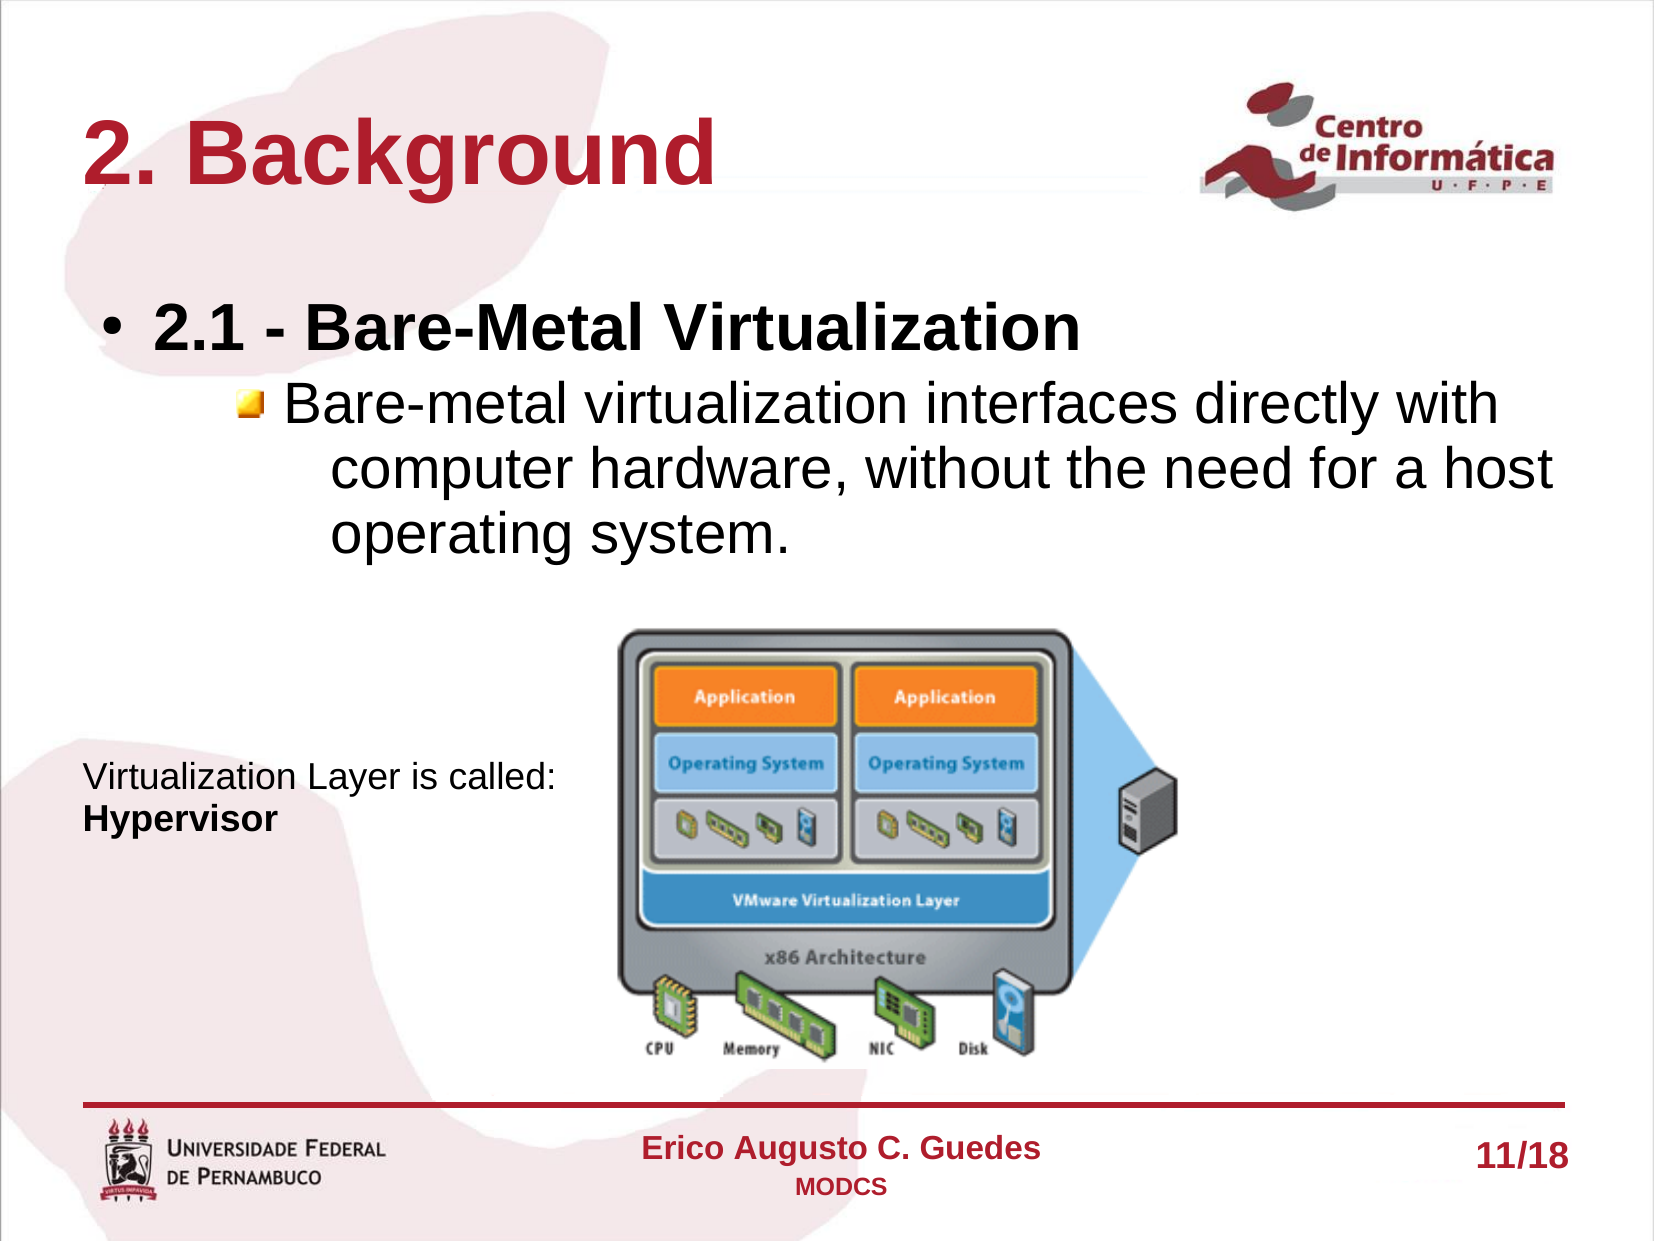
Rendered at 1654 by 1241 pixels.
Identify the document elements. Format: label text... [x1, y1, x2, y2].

list 2.1 - Bare-Metal Virtualization Bare-metal virtualization interfaces directly with computer hardware, without the need for a host operating system. [82, 290, 1571, 1094]
title 2. Background [82, 56, 1571, 250]
text_box Virtualization Layer is called: Hypervisor [67, 748, 572, 859]
picture [0, 0, 1654, 1241]
